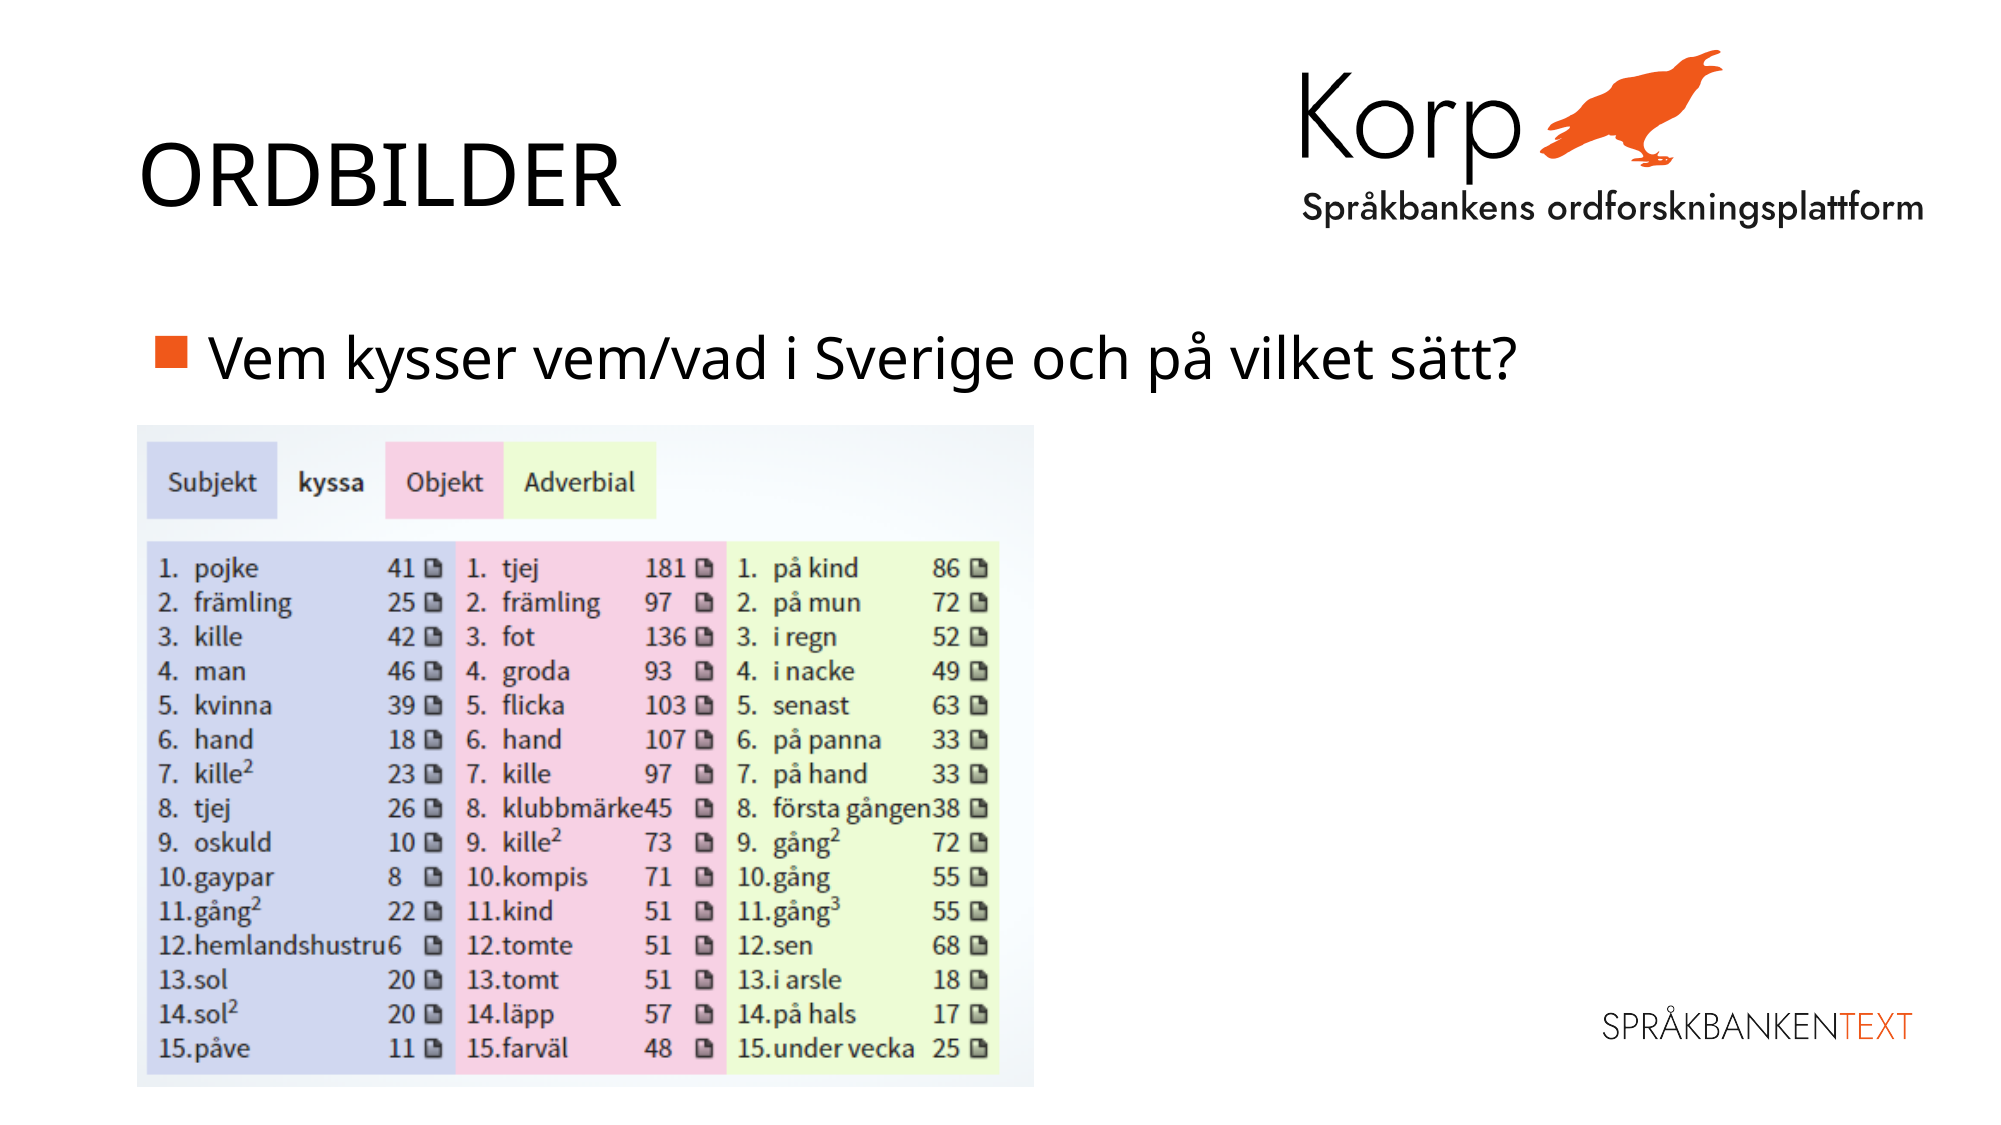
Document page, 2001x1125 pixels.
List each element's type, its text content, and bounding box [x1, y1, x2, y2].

picture [1291, 29, 1938, 241]
list Vem kysser vem/vad i Sverige och på vilket sätt? [137, 322, 1861, 945]
picture [137, 425, 1034, 1087]
title Ordbilder [137, 109, 1291, 236]
picture [1600, 998, 1959, 1125]
